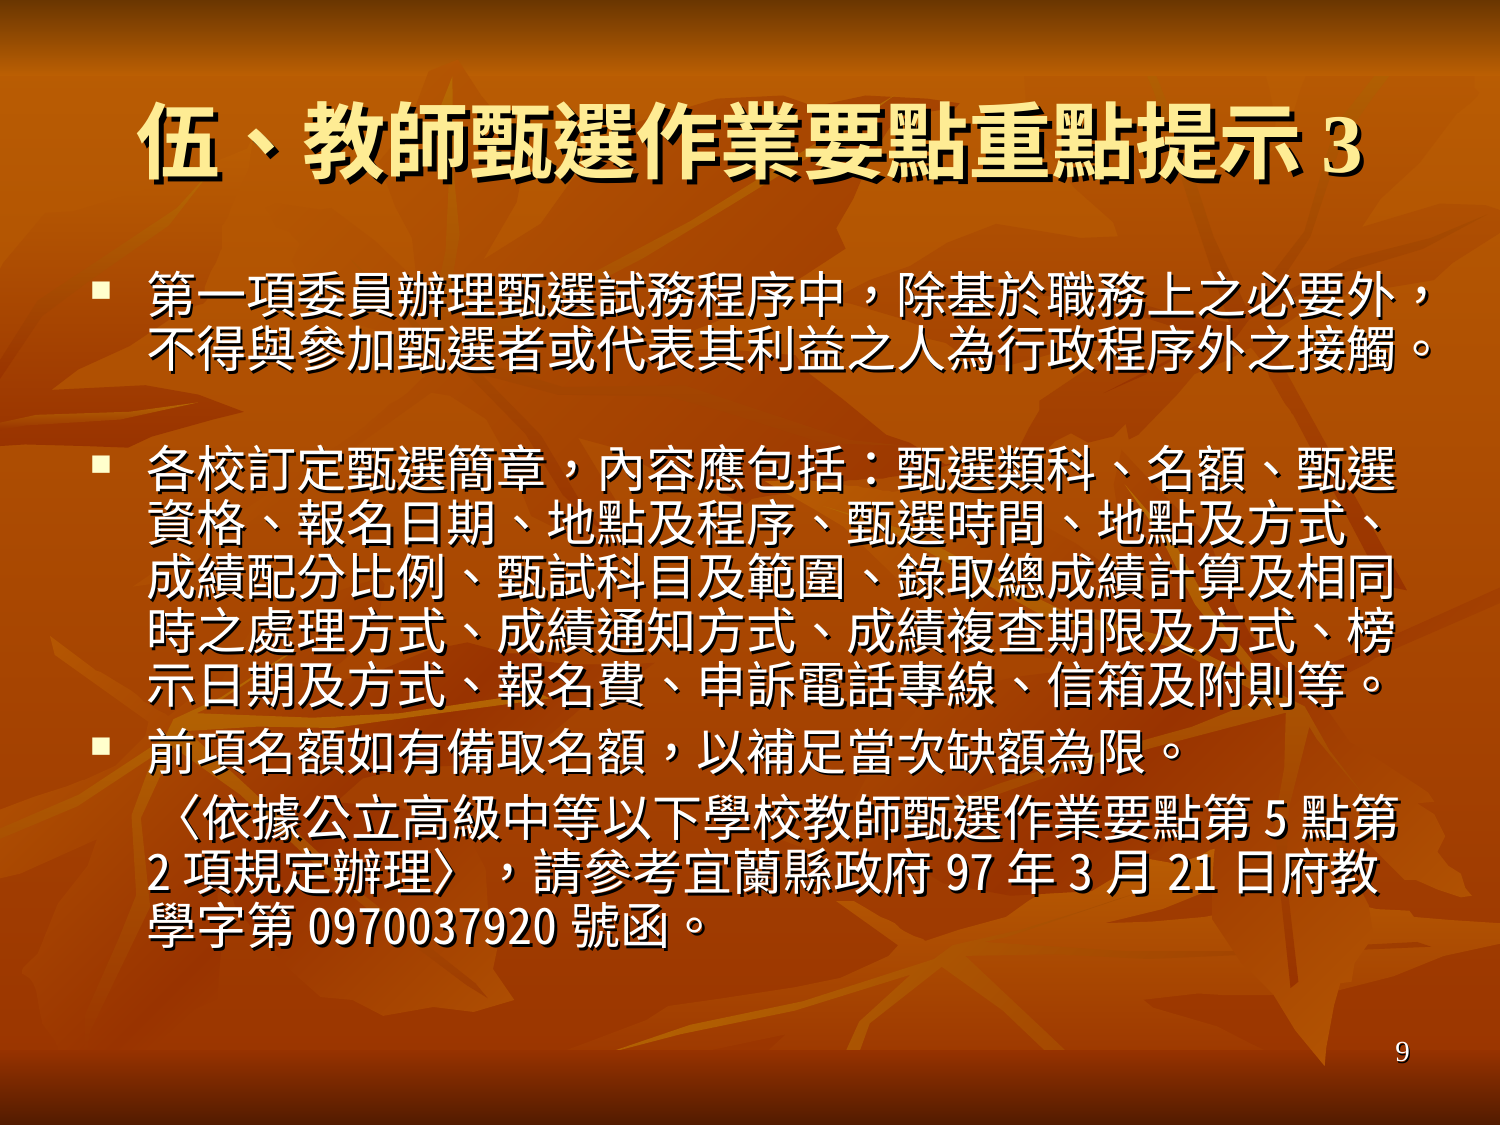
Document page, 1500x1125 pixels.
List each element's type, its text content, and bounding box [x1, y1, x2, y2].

title 伍、教師甄選作業要點重點提示3 [75, 45, 1426, 234]
list 第一項委員辦理甄選試務程序中，除基於職務上之必要外，不得與參加甄選者或代表其利益之人為行政程序外之接觸。 各校訂定甄選簡章，內容應包括：甄選類科、名額、甄選資格、報名日期、地點及程序、甄選時間、地點及方式、成績配分比例、甄試科目及範圍、錄取總成績計算及相同時之處理方式、成績通知方式、成績複查期限及方式、榜示日期及方式、報名費、申訴電話專線、信箱及附則等。 前項名額如有備取名額，以補足當次缺額為限。 〈依據公立高級中等以下學校教師甄選作業要點第5點第2項規定辦理〉，請參考宜蘭縣政府97年3月21日府教學字第0970037920號函。 [75, 262, 1426, 1006]
